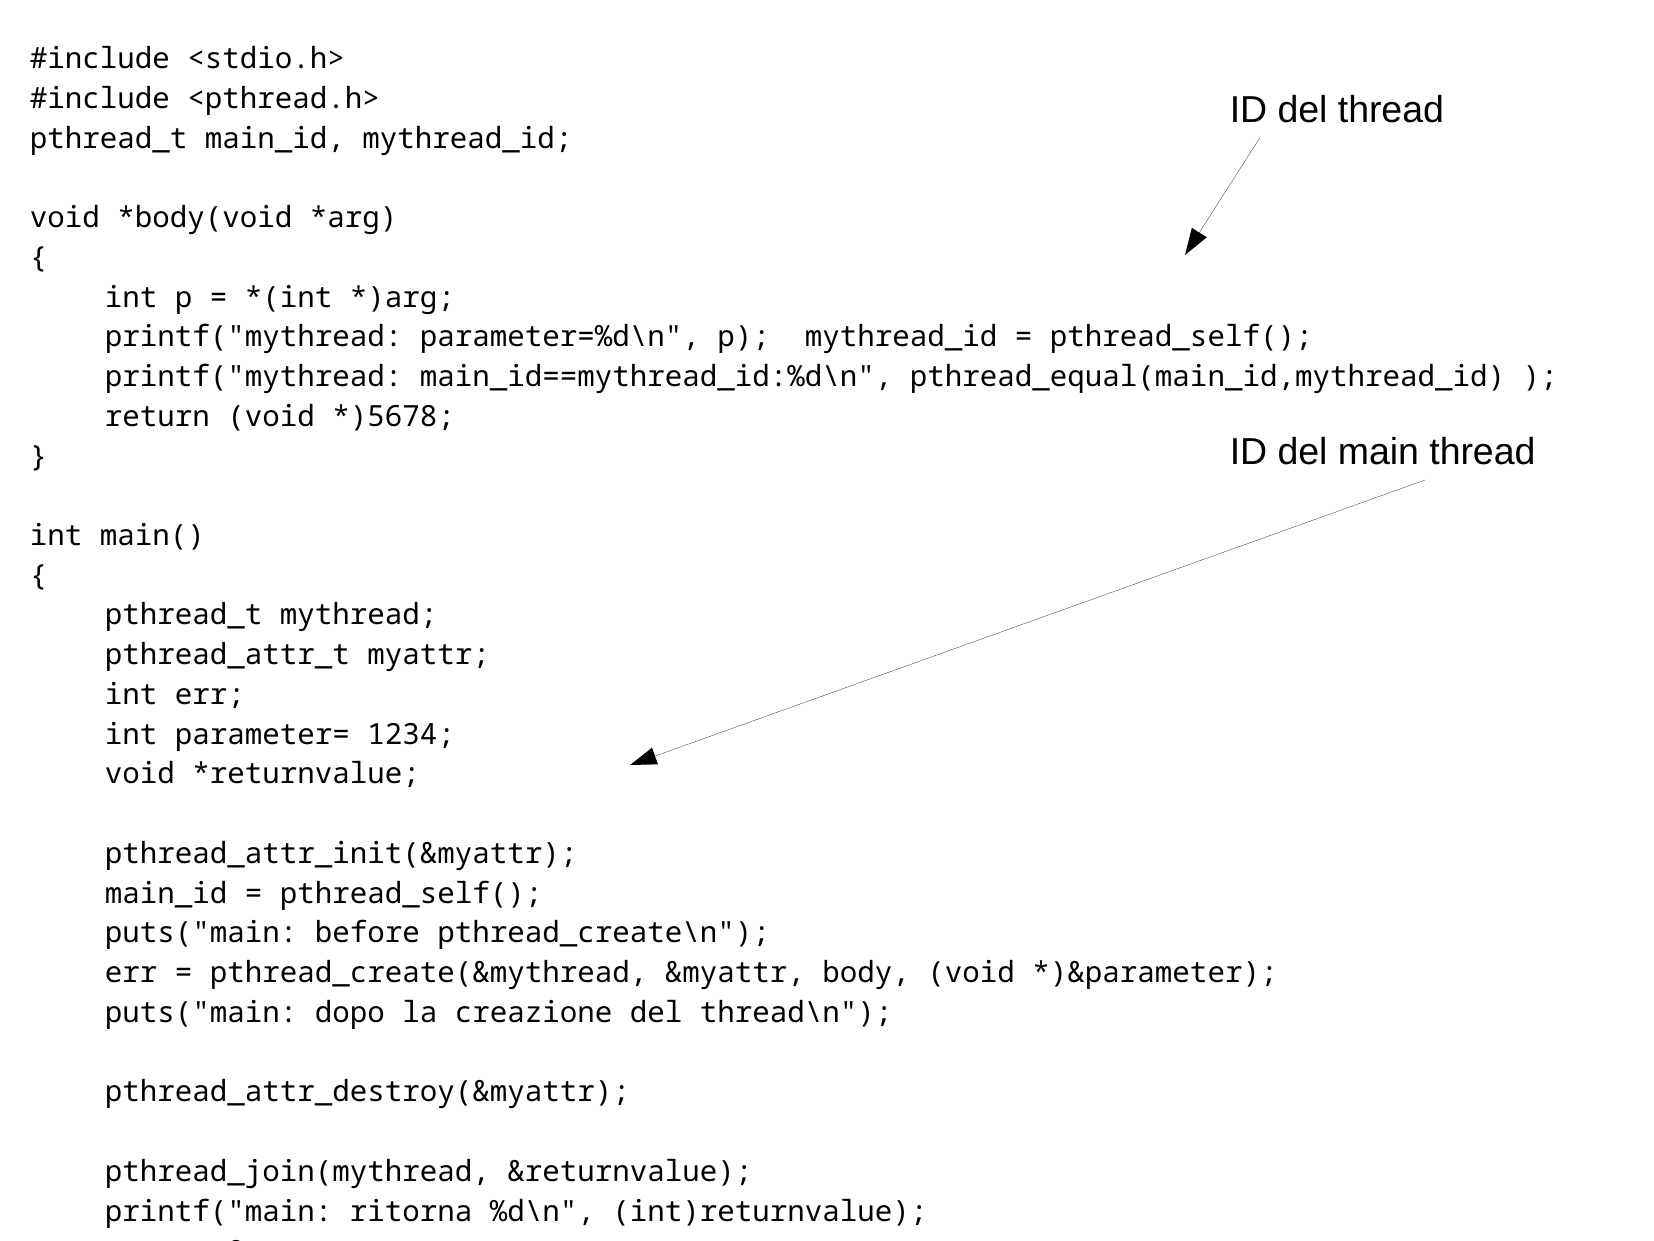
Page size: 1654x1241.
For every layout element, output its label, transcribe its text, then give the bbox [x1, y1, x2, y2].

text_box #include <stdio.h> #include <pthread.h> pthread_t main_id, mythread_id; void *body(void *arg) { int p = *(int *)arg; printf("mythread: parameter=%d\n", p); mythread_id = pthread_self(); printf("mythread: main_id==mythread_id:%d\n", pthread_equal(main_id,mythread_id) ); return (void *)5678; } int main() { pthread_t mythread; pthread_attr_t myattr; int err; int parameter= 1234; void *returnvalue; pthread_attr_init(&myattr); main_id = pthread_self(); puts("main: before pthread_create\n"); err = pthread_create(&mythread, &myattr, body, (void *)&parameter); puts("main: dopo la creazione del thread\n"); pthread_attr_destroy(&myattr); pthread_join(mythread, &returnvalue); printf("main: ritorna %d\n", (int)returnvalue); return 0; } [15, 30, 1654, 1168]
text_box ID del thread [1215, 80, 1591, 138]
text_box ID del main thread [1215, 423, 1591, 481]
